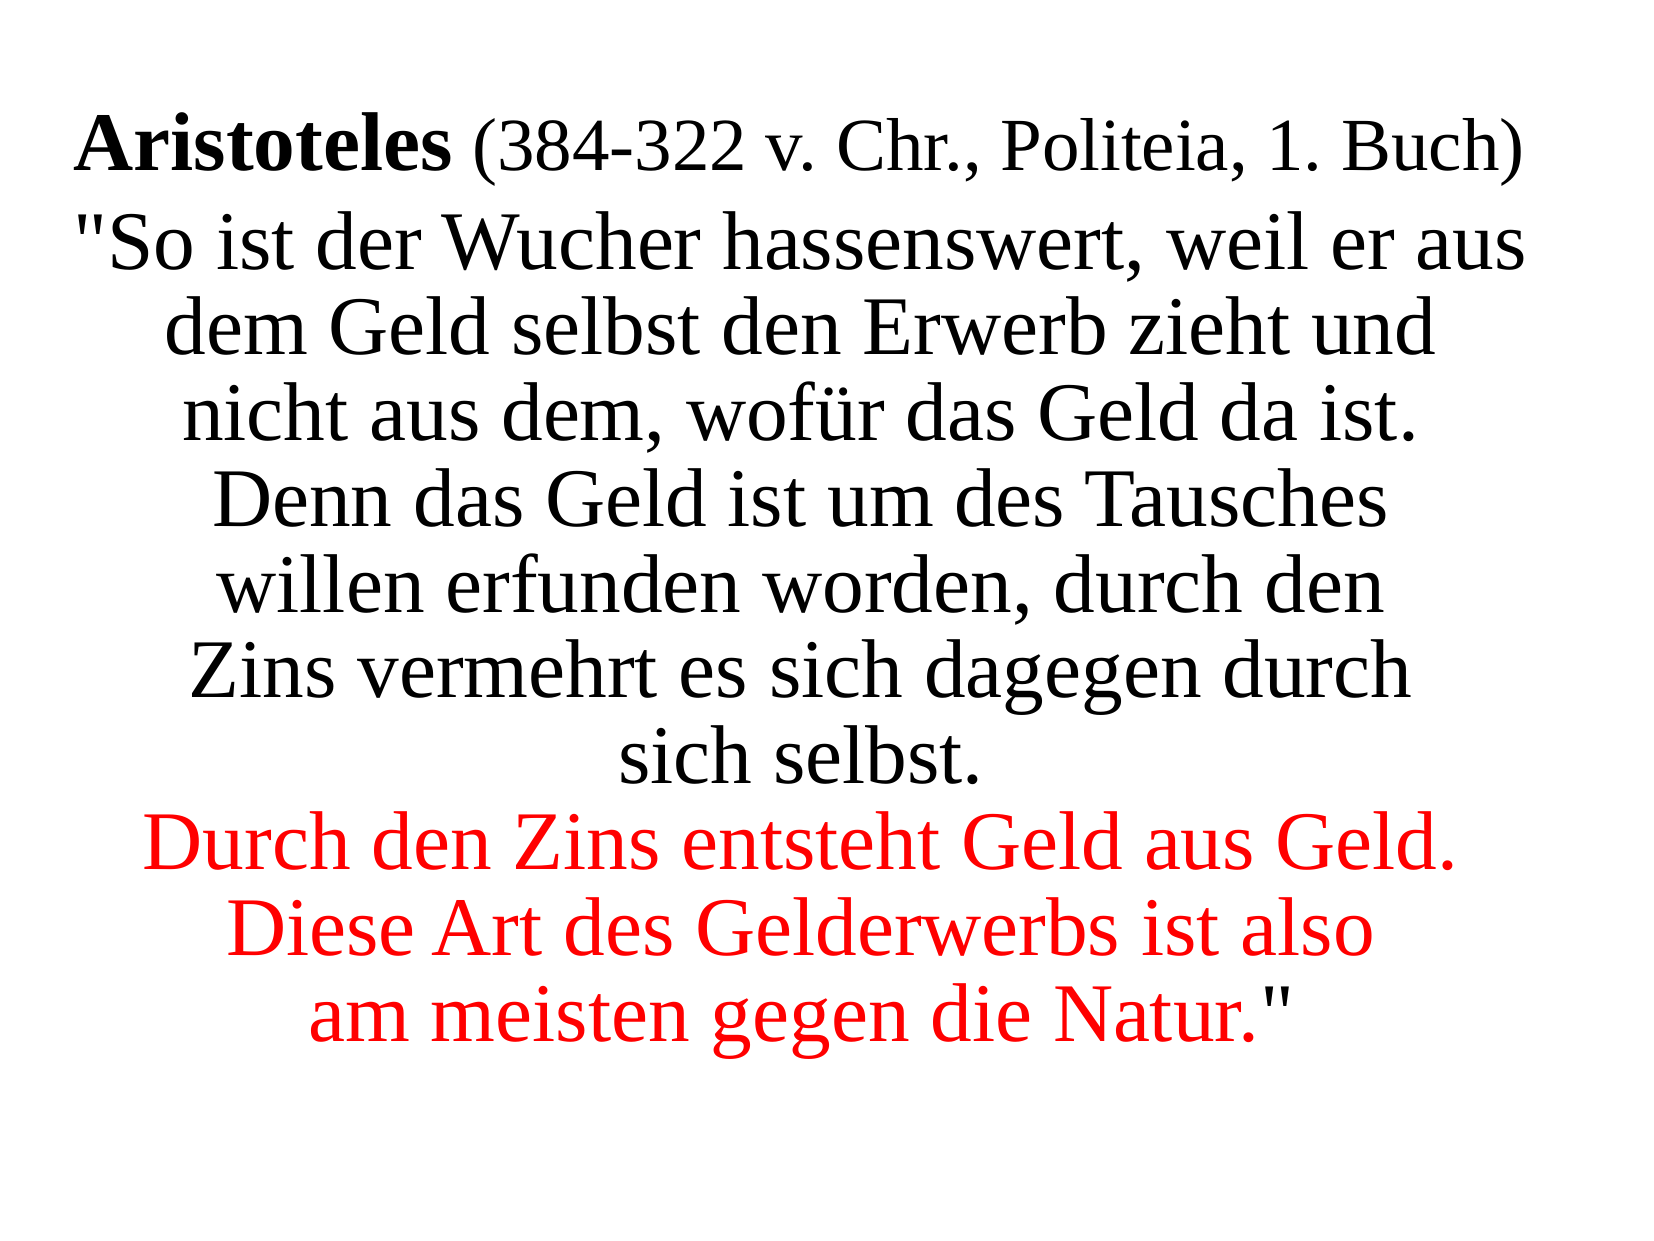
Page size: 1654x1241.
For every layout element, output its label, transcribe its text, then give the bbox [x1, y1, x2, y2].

text_box Aristoteles (384-322 v. Chr., Politeia, 1. Buch)‏ "So ist der Wucher hassenswert, weil er aus dem Geld selbst den Erwerb zieht und nicht aus dem, wofür das Geld da ist. Denn das Geld ist um des Tausches willen erfunden worden, durch den Zins vermehrt es sich dagegen durch sich selbst. Durch den Zins entsteht Geld aus Geld. Diese Art des Gelderwerbs ist also am meisten gegen die Natur." [59, 88, 1595, 1054]
